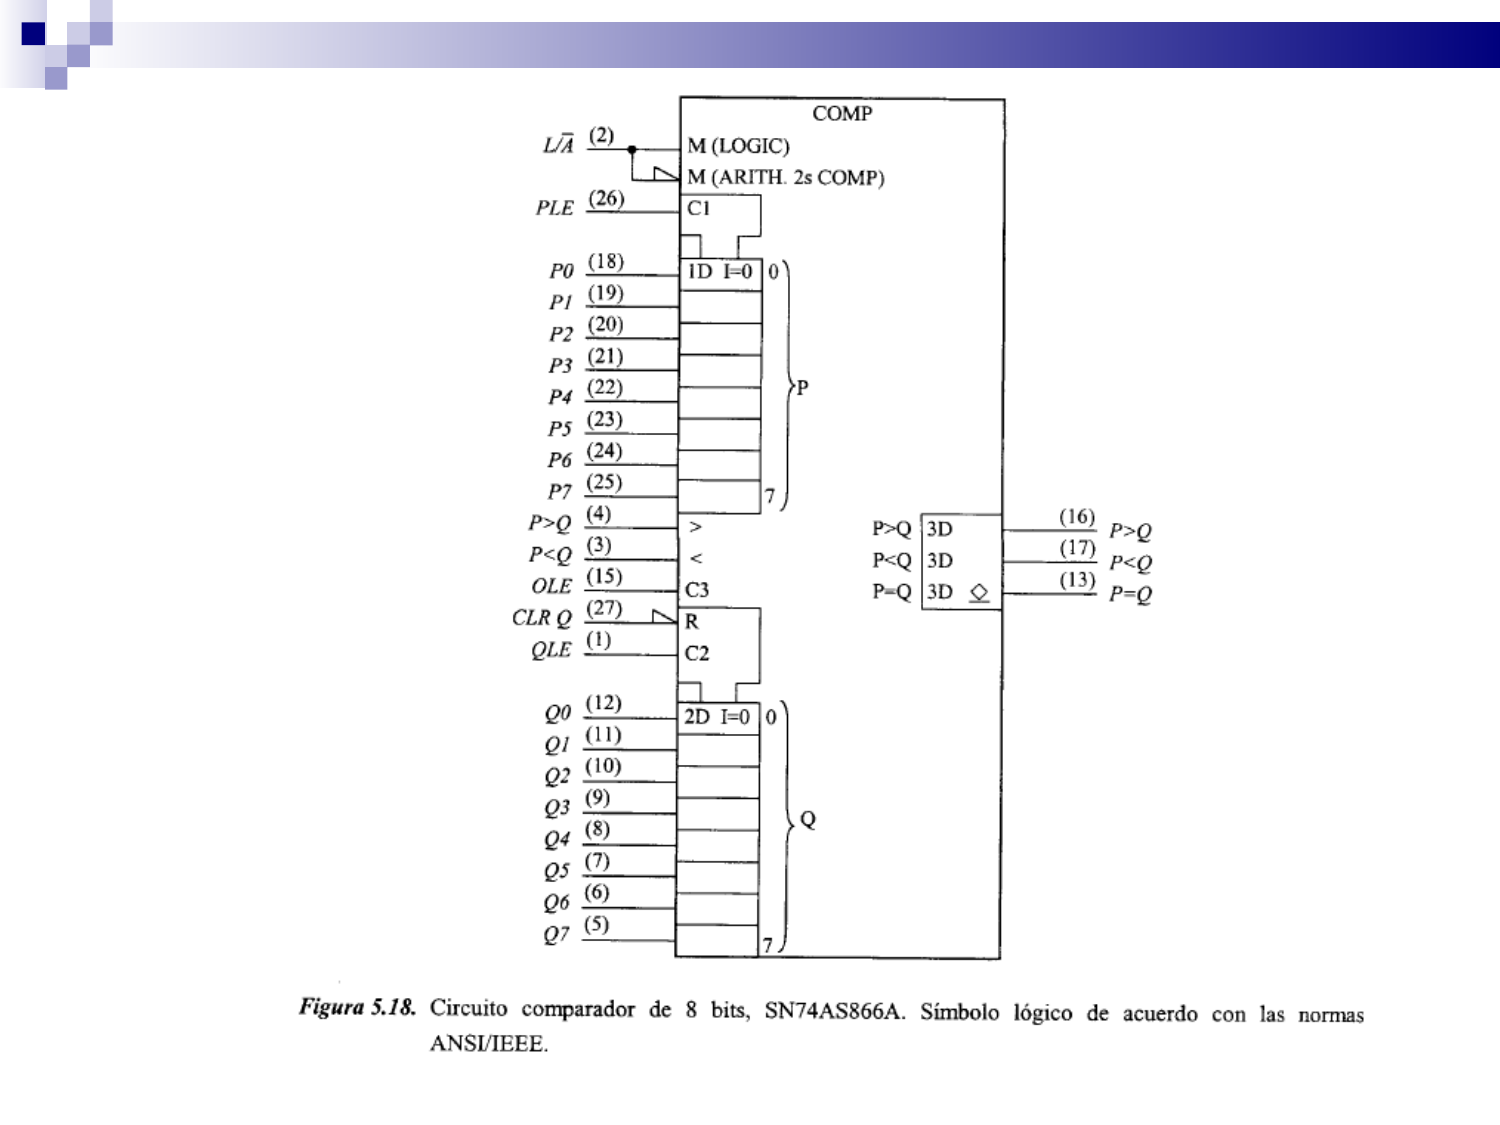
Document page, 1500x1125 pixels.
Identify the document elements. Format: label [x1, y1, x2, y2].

picture [265, 78, 1377, 1062]
